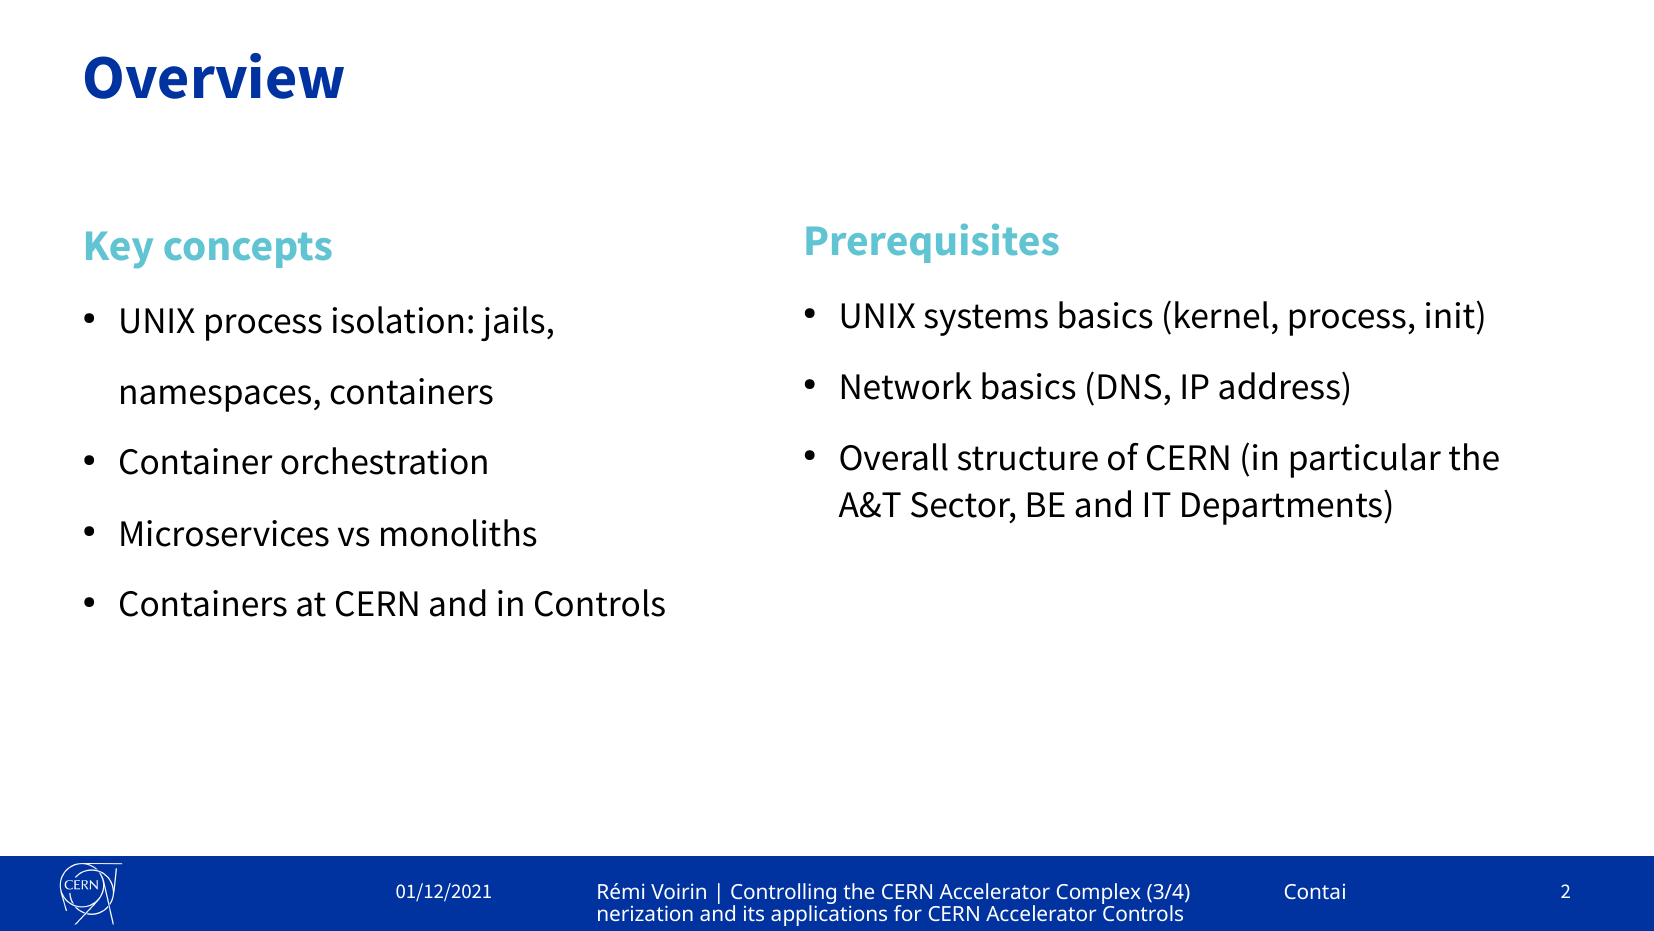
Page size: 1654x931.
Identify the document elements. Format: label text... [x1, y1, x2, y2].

list Prerequisites UNIX systems basics (kernel, process, init) Network basics (DNS, IP address) Overall structure of CERN (in particular the A&T Sector, BE and IT Departments) [803, 212, 1524, 753]
picture [56, 859, 127, 928]
list Key concepts UNIX process isolation: jails, namespaces, containers Container orchestration Microservices vs monoliths Containers at CERN and in Controls [82, 217, 804, 758]
title Overview [82, 37, 1571, 193]
